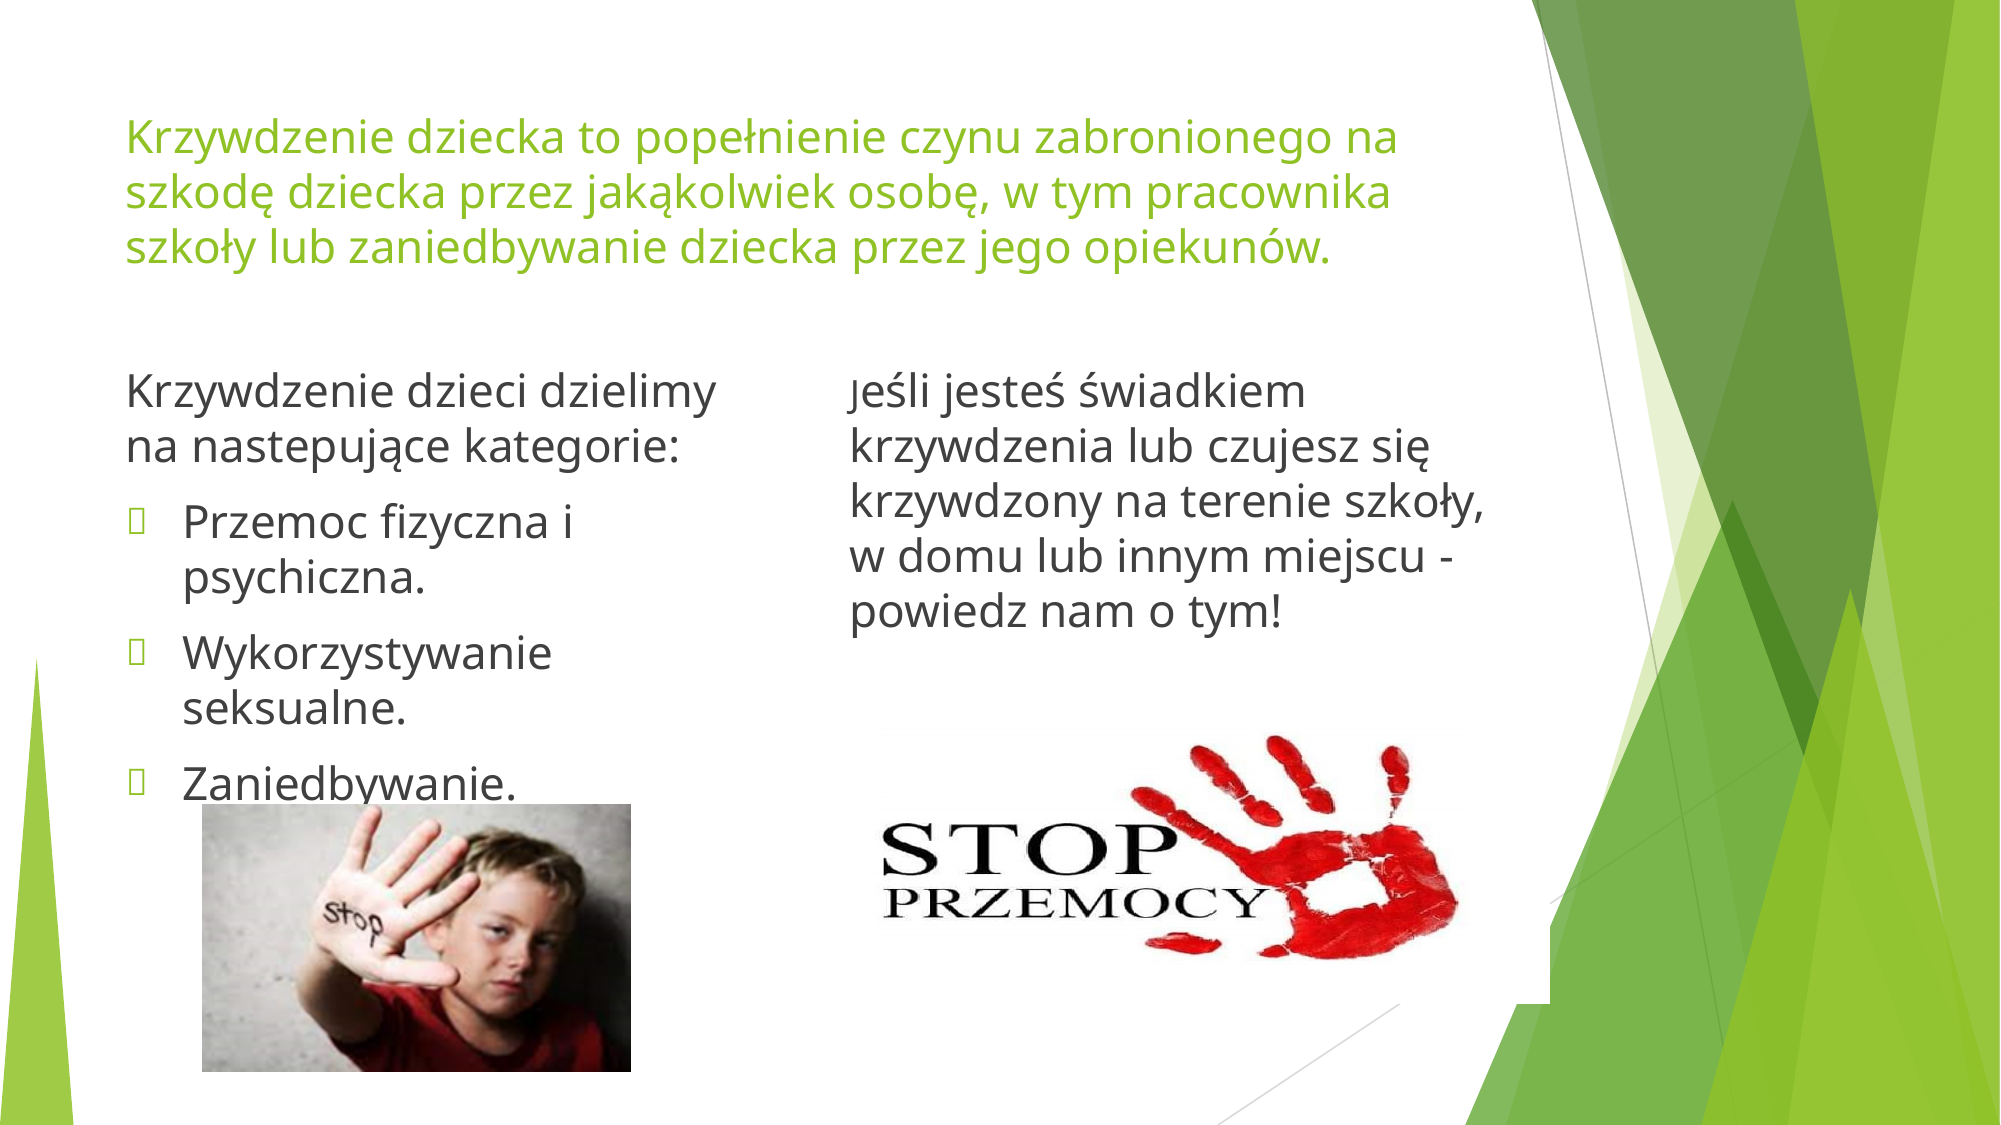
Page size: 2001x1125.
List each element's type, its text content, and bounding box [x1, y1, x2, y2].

title Krzywdzenie dziecka to popełnienie czynu zabronionego na szkodę dziecka przez jakąkolwiek osobę, w tym pracownika szkoły lub zaniedbywanie dziecka przez jego opiekunów. [111, 99, 1522, 317]
picture [200, 803, 631, 1072]
list Krzywdzenie dzieci dzielimy na nastepujące kategorie: Przemoc fizyczna i psychiczna. Wykorzystywanie seksualne. Zaniedbywanie. [111, 354, 798, 992]
picture [797, 696, 1550, 1004]
list Jeśli jesteś świadkiem krzywdzenia lub czujesz się krzywdzony na terenie szkoły, w domu lub innym miejscu - powiedz nam o tym! [834, 354, 1522, 696]
